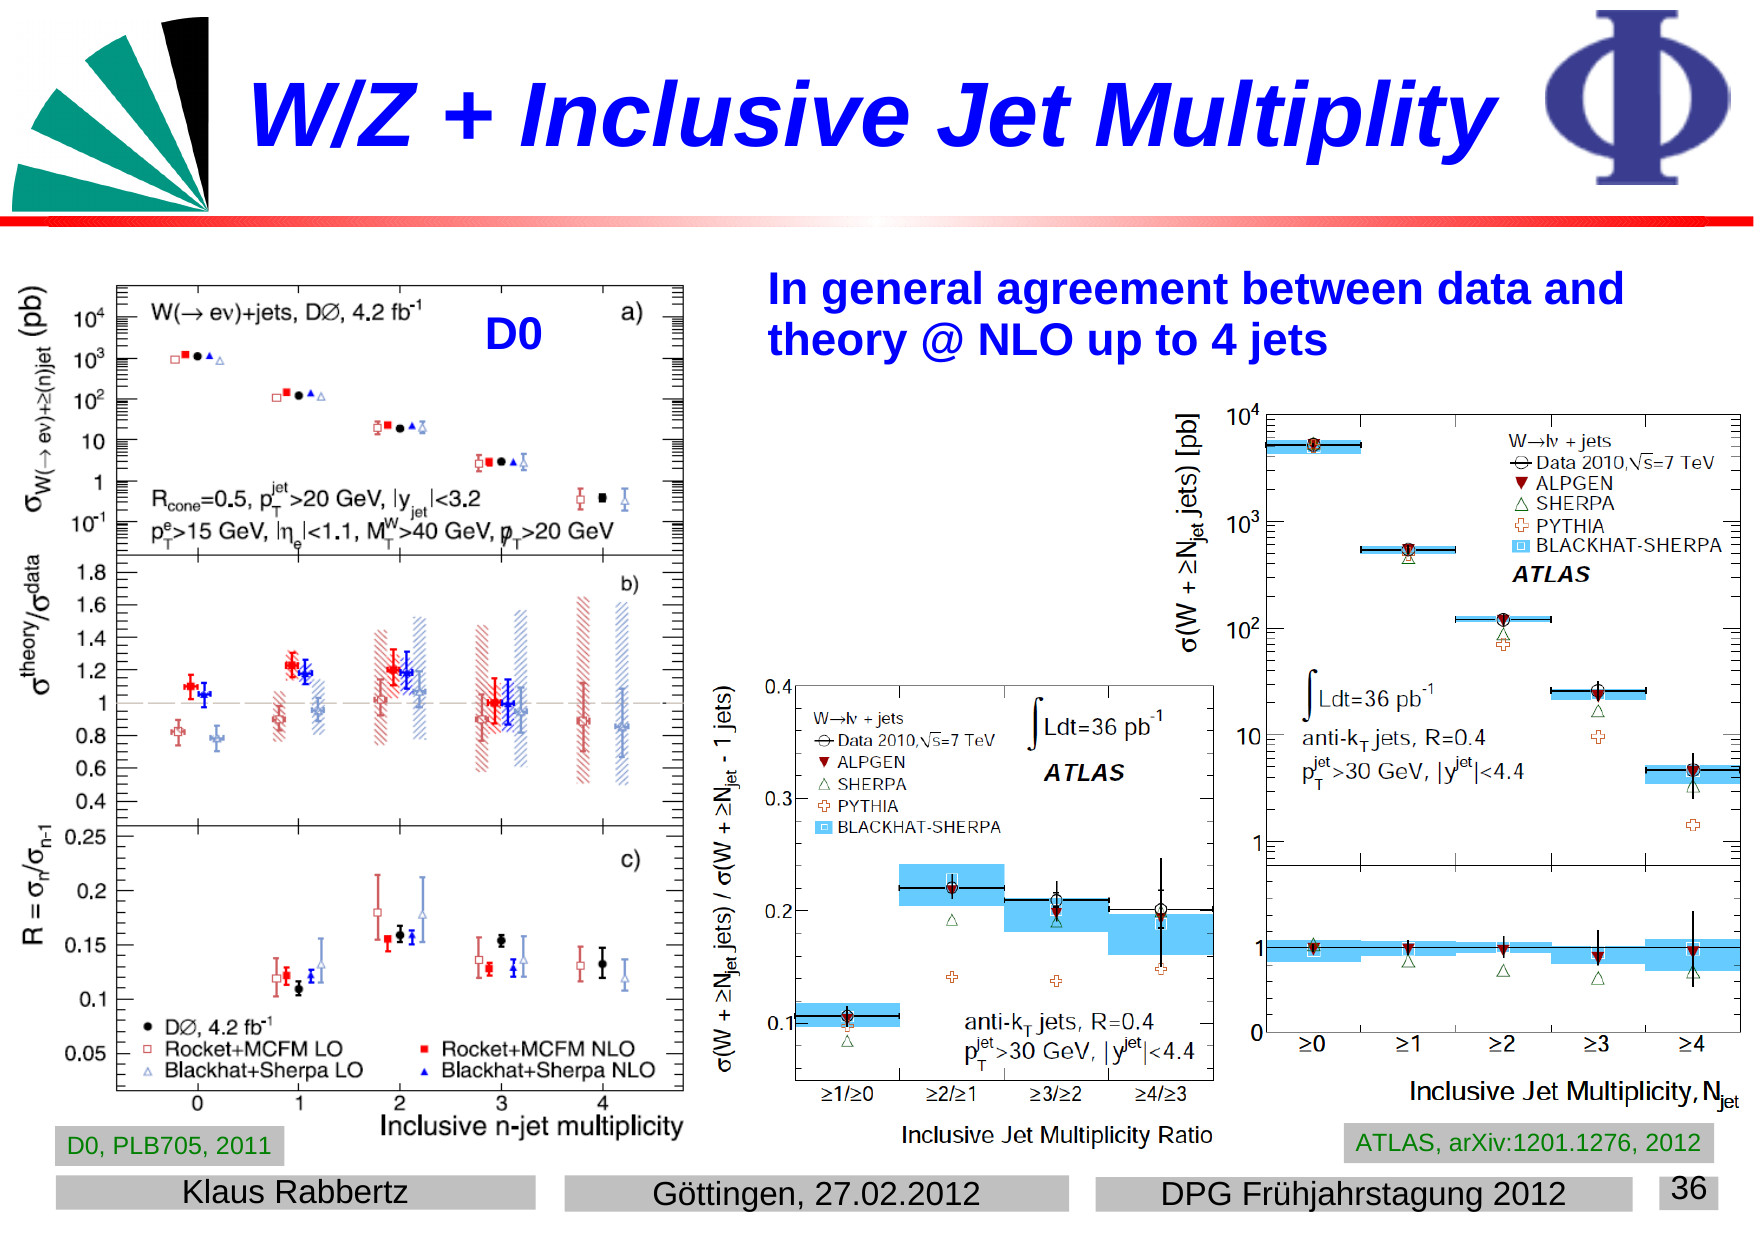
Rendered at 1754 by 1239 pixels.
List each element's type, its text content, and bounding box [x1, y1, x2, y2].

title W/Z + Inclusive Jet Multiplity [220, 16, 1525, 213]
picture [12, 17, 209, 214]
picture [1545, 10, 1731, 185]
picture [700, 399, 1749, 1150]
text_box ATLAS, arXiv:1201.1276, 2012 [1343, 1123, 1714, 1164]
text_box D0, PLB705, 2011 [55, 1126, 285, 1166]
text_box D0 [472, 302, 556, 366]
picture [4, 277, 691, 1148]
text_box In general agreement between data and theory @ NLO up to 4 jets [755, 256, 1639, 372]
